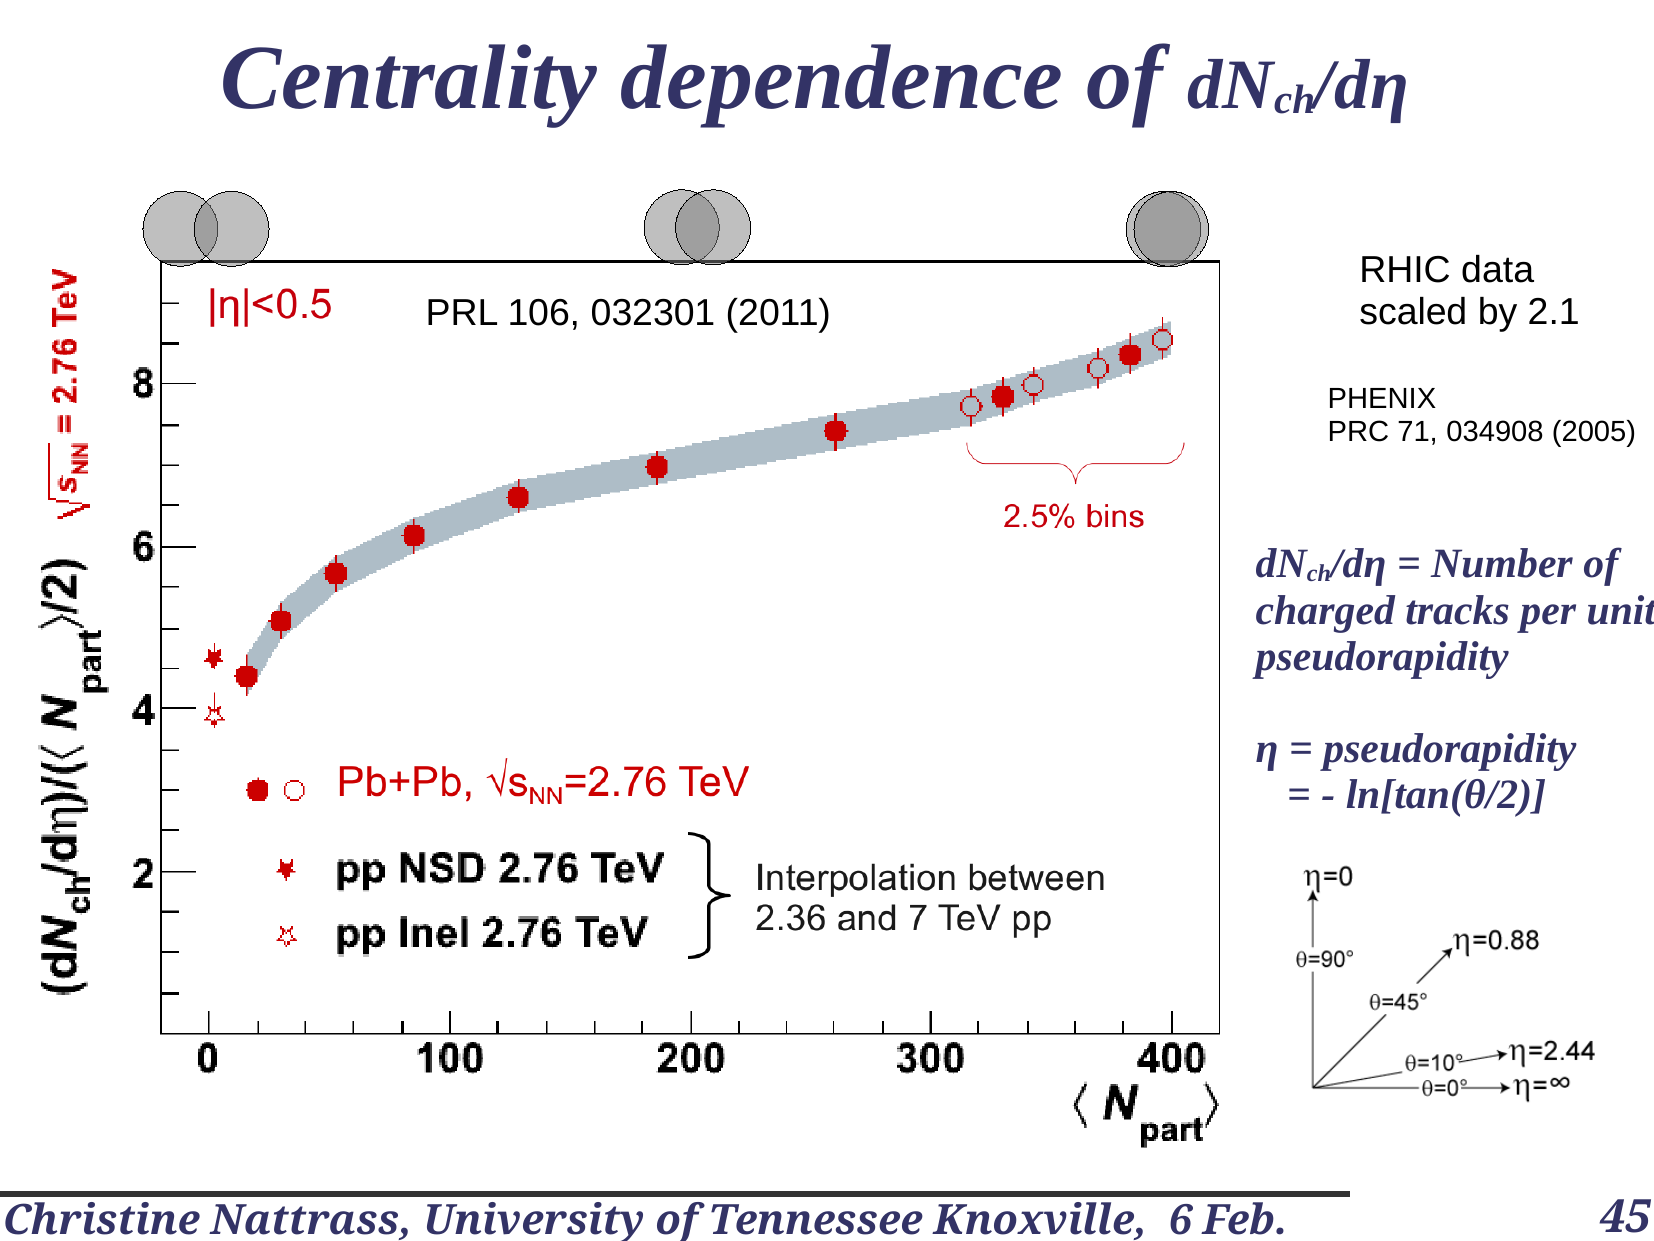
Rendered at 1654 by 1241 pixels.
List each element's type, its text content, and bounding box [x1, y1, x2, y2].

text_box [1126, 191, 1209, 267]
title Centrality dependence of dNch/dη [70, 15, 1560, 139]
picture [38, 260, 1220, 1148]
text_box dNch/dη = Number of charged tracks per unit pseudorapidity η = pseudorapidity = - ln[tan(θ/2)] [1255, 533, 1654, 825]
text_box PRL 106, 032301 (2011) [410, 284, 899, 342]
text_box [142, 191, 270, 267]
text_box [644, 189, 751, 265]
text_box RHIC data scaled by 2.1 [1344, 240, 1608, 340]
text_box PHENIX PRC 71, 034908 (2005) [1312, 374, 1654, 456]
picture [1295, 861, 1596, 1107]
